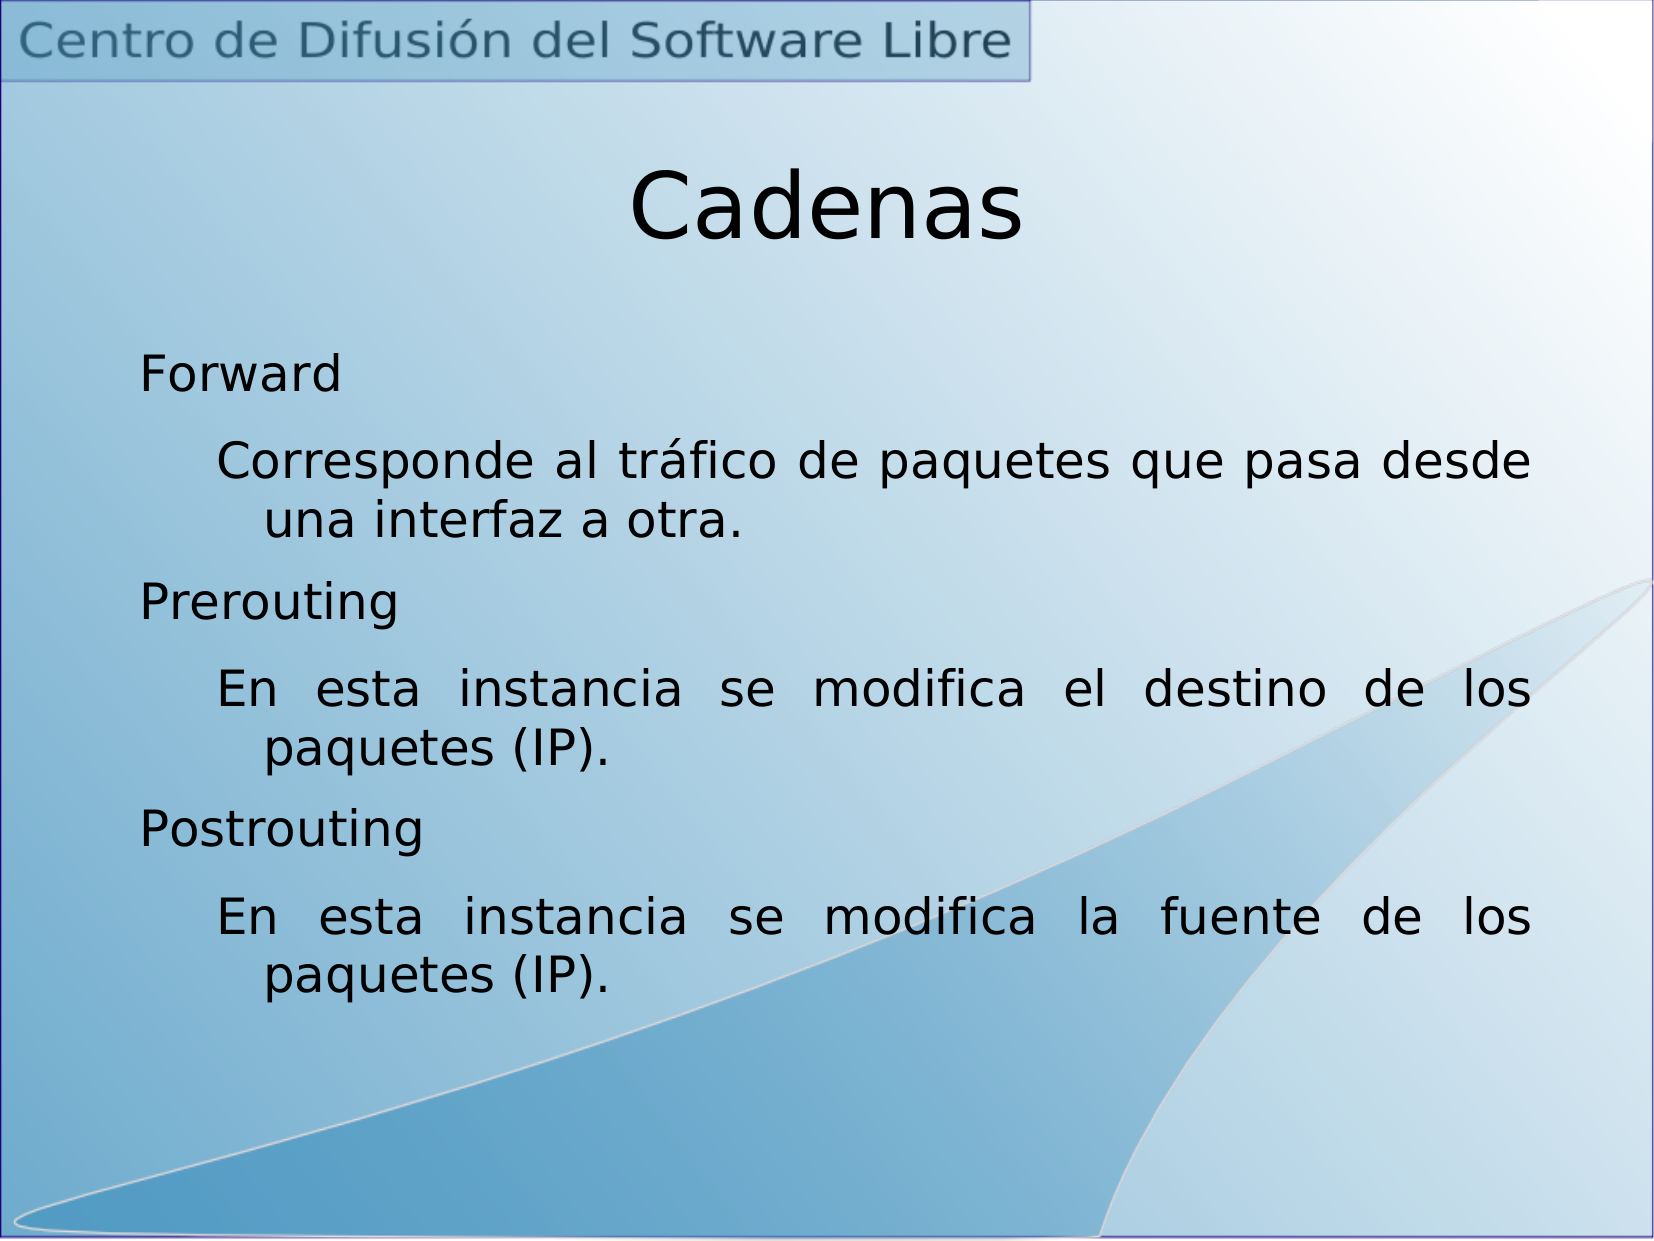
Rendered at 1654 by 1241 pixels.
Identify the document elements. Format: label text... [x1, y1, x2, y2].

title Cadenas [121, 102, 1534, 311]
list Forward Corresponde al tráfico de paquetes que pasa desde una interfaz a otra. Prerouting En esta instancia se modifica el destino de los paquetes (IP). Postrouting En esta instancia se modifica la fuente de los paquetes (IP). [121, 344, 1534, 1127]
picture [0, 0, 1654, 1241]
